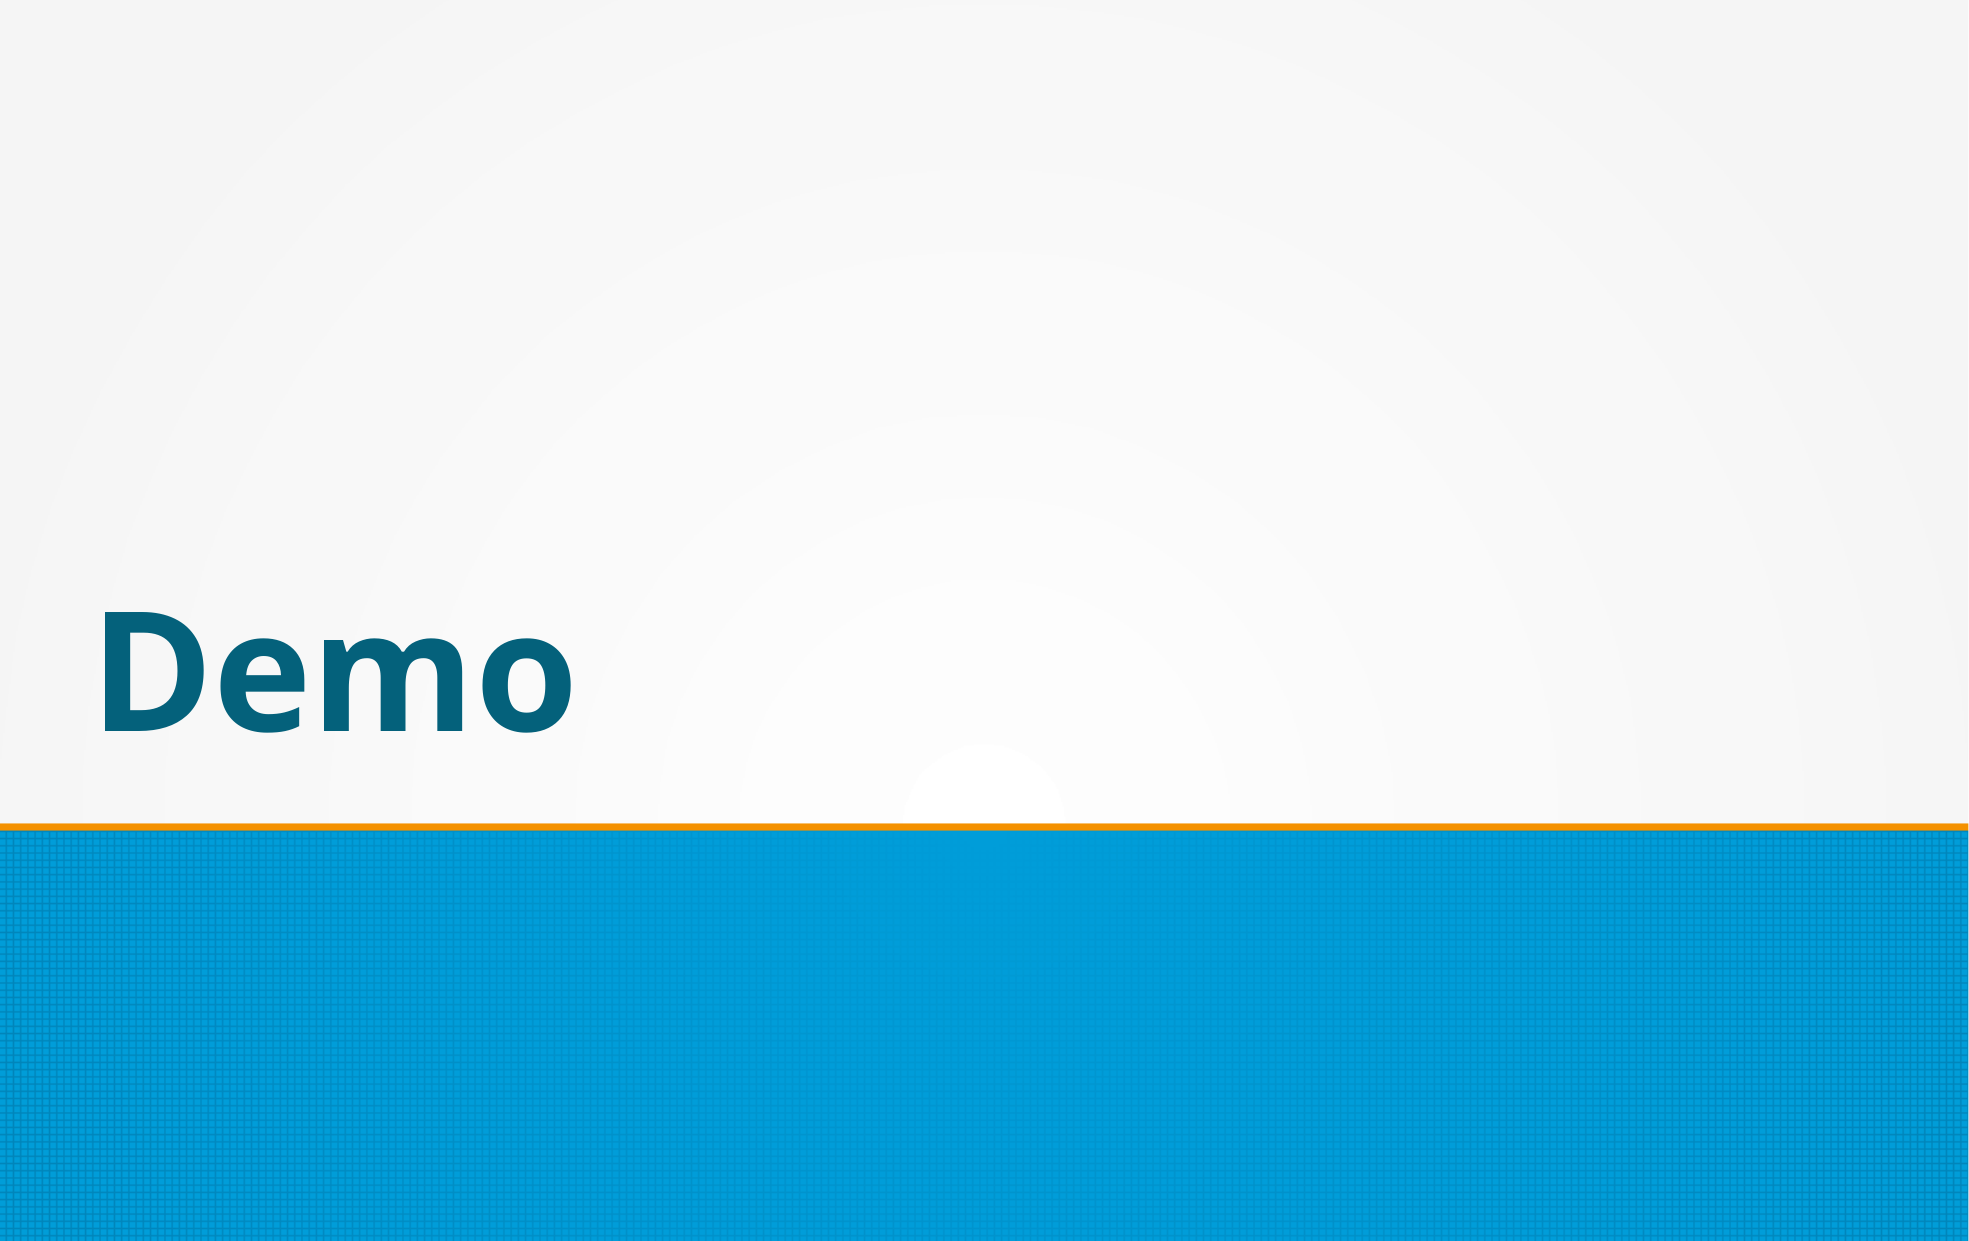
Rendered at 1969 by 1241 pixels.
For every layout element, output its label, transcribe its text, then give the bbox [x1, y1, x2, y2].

title Demo [90, 49, 1862, 781]
picture [0, 0, 1969, 830]
